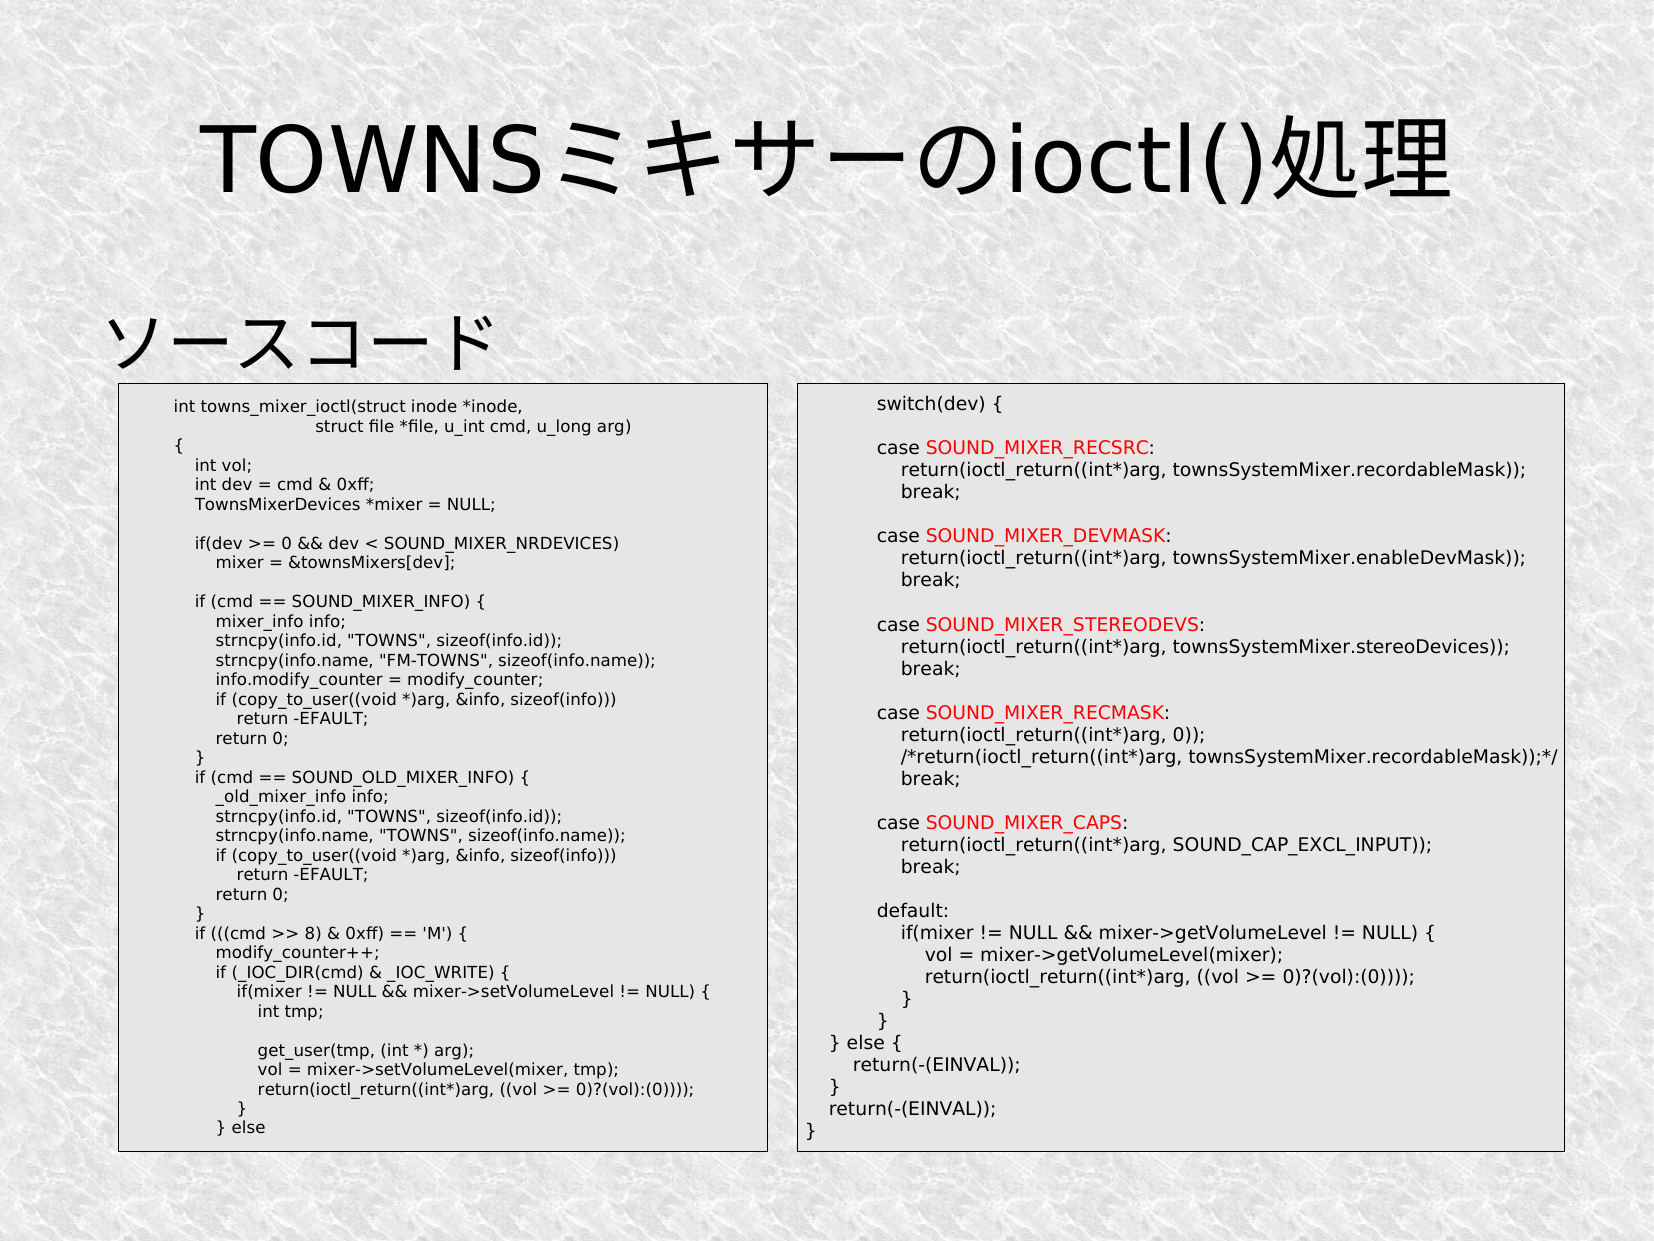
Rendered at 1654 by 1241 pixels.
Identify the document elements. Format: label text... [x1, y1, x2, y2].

picture [0, 0, 1654, 1241]
list ソースコード [82, 290, 1571, 1094]
text_box int towns_mixer_ioctl(struct inode *inode, struct file *file, u_int cmd, u_long arg) { int vol; int dev = cmd & 0xff; TownsMixerDevices *mixer = NULL; if(dev >= 0 && dev < SOUND_MIXER_NRDEVICES) mixer = &townsMixers[dev]; if (cmd == SOUND_MIXER_INFO) { mixer_info info; strncpy(info.id, "TOWNS", sizeof(info.id)); strncpy(info.name, "FM-TOWNS", sizeof(info.name)); info.modify_counter = modify_counter; if (copy_to_user((void *)arg, &info, sizeof(info))) return -EFAULT; return 0; } if (cmd == SOUND_OLD_MIXER_INFO) { _old_mixer_info info; strncpy(info.id, "TOWNS", sizeof(info.id)); strncpy(info.name, "TOWNS", sizeof(info.name)); if (copy_to_user((void *)arg, &info, sizeof(info))) return -EFAULT; return 0; } if (((cmd >> 8) & 0xff) == 'M') { modify_counter++; if (_IOC_DIR(cmd) & _IOC_WRITE) { if(mixer != NULL && mixer->setVolumeLevel != NULL) { int tmp; get_user(tmp, (int *) arg); vol = mixer->setVolumeLevel(mixer, tmp); return(ioctl_return((int*)arg, ((vol >= 0)?(vol):(0)))); } } else [118, 383, 768, 1152]
text_box switch(dev) { case SOUND_MIXER_RECSRC: return(ioctl_return((int*)arg, townsSystemMixer.recordableMask)); break; case SOUND_MIXER_DEVMASK: return(ioctl_return((int*)arg, townsSystemMixer.enableDevMask)); break; case SOUND_MIXER_STEREODEVS: return(ioctl_return((int*)arg, townsSystemMixer.stereoDevices)); break; case SOUND_MIXER_RECMASK: return(ioctl_return((int*)arg, 0)); /*return(ioctl_return((int*)arg, townsSystemMixer.recordableMask));*/ break; case SOUND_MIXER_CAPS: return(ioctl_return((int*)arg, SOUND_CAP_EXCL_INPUT)); break; default: if(mixer != NULL && mixer->getVolumeLevel != NULL) { vol = mixer->getVolumeLevel(mixer); return(ioctl_return((int*)arg, ((vol >= 0)?(vol):(0)))); } } } else { return(-(EINVAL)); } return(-(EINVAL)); } [797, 383, 1565, 1152]
title TOWNSミキサーのioctl()処理 [82, 56, 1571, 250]
